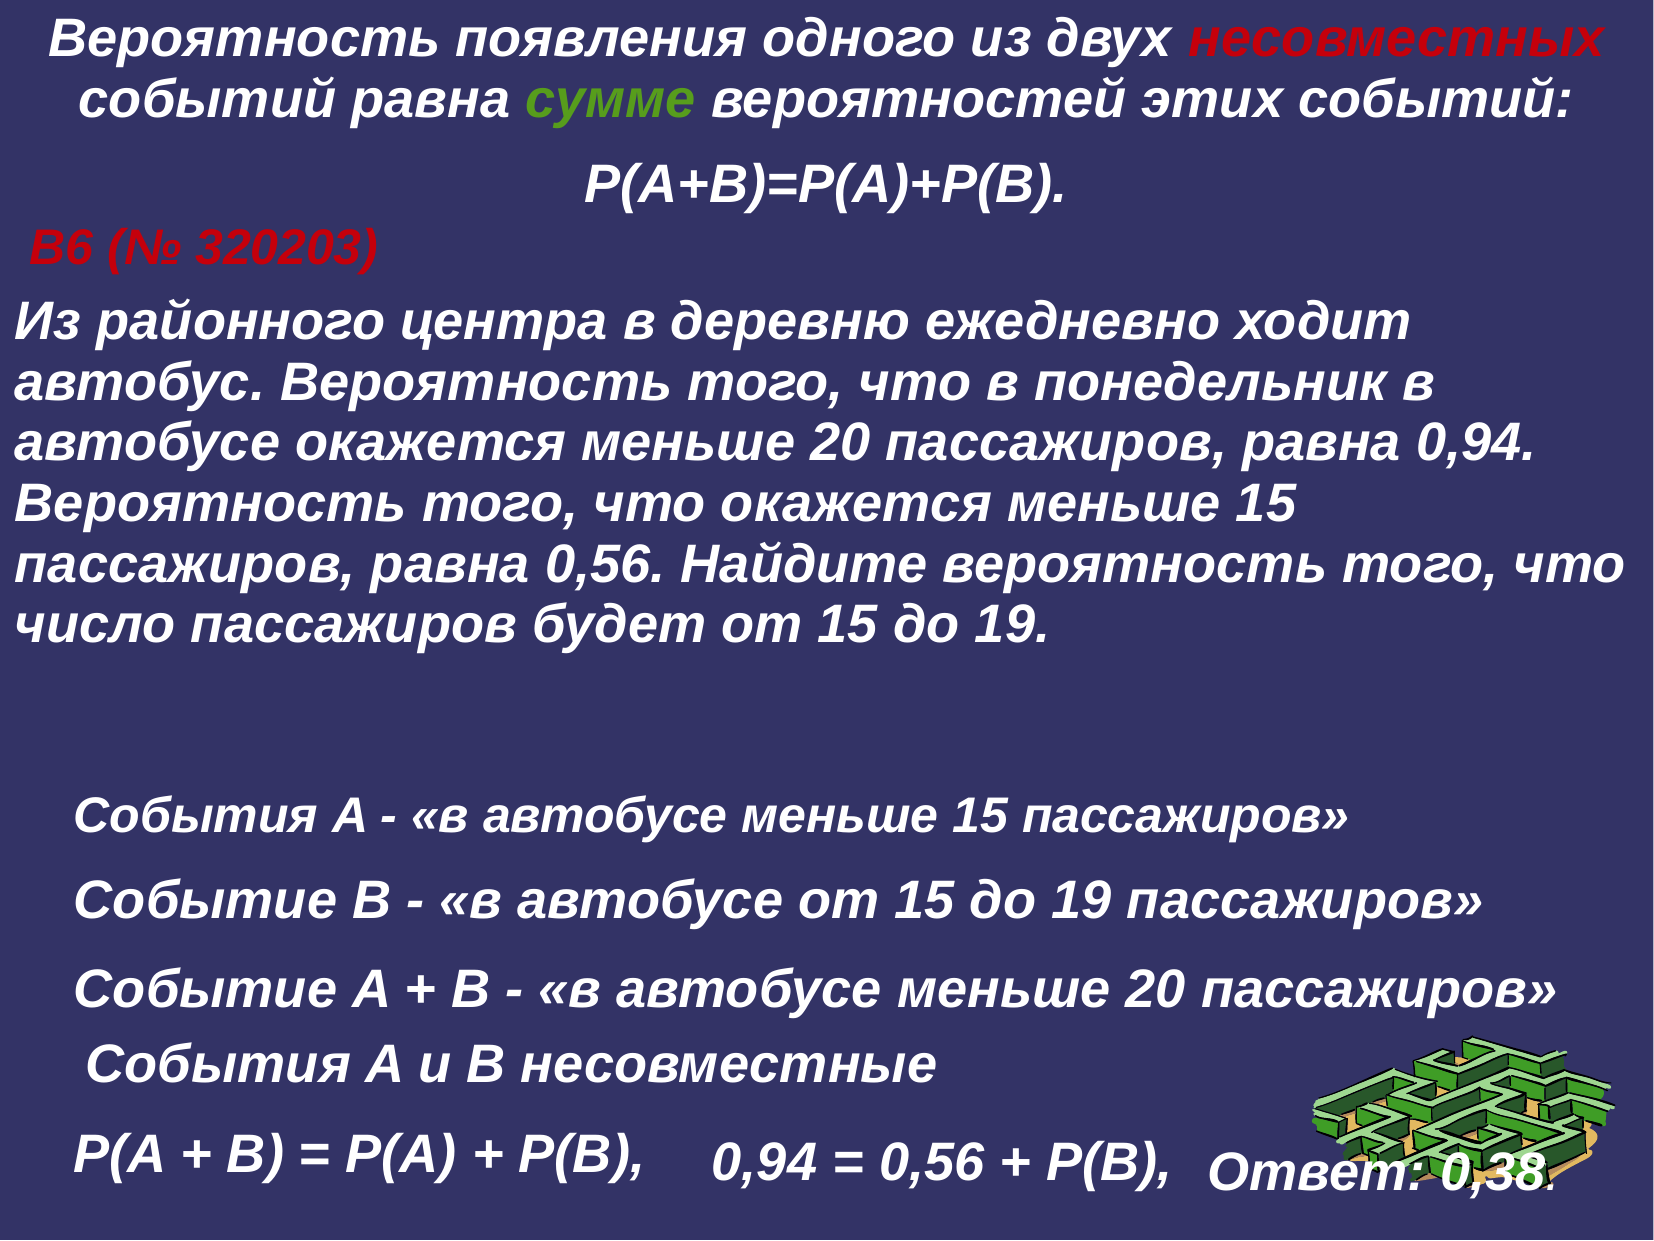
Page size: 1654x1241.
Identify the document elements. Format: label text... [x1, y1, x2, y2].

text_box События A и В несовместные [70, 1026, 1264, 1103]
text_box Из районного центра в деревню ежедневно ходит автобус. Вероятность того, что в понедельник в автобусе окажется меньше 20 пассажиров, равна 0,94. Вероятность того, что окажется меньше 15 пассажиров, равна 0,56. Найдите вероятность того, что число пассажиров будет от 15 до 19. [0, 283, 1646, 668]
text_box B6 (№ 320203) [15, 225, 579, 283]
text_box 0,94 = 0,56 + P(В), [696, 1124, 1252, 1201]
text_box События A - «в автобусе меньше 15 пассажиров» [59, 779, 1512, 852]
text_box Событие A + B - «в автобусе меньше 20 пассажиров» [59, 950, 1598, 1028]
text_box Ответ: 0,38. [1192, 1133, 1583, 1211]
text_box P(A + B) = P(A) + P(B), [59, 1116, 760, 1193]
text_box Событие В - «в автобусе от 15 до 19 пассажиров» [59, 862, 1595, 939]
text_box Вероятность появления одного из двух несовместных событий равна сумме вероятностей этих событий: Р(А+В)=Р(А)+Р(В). [0, 0, 1654, 225]
